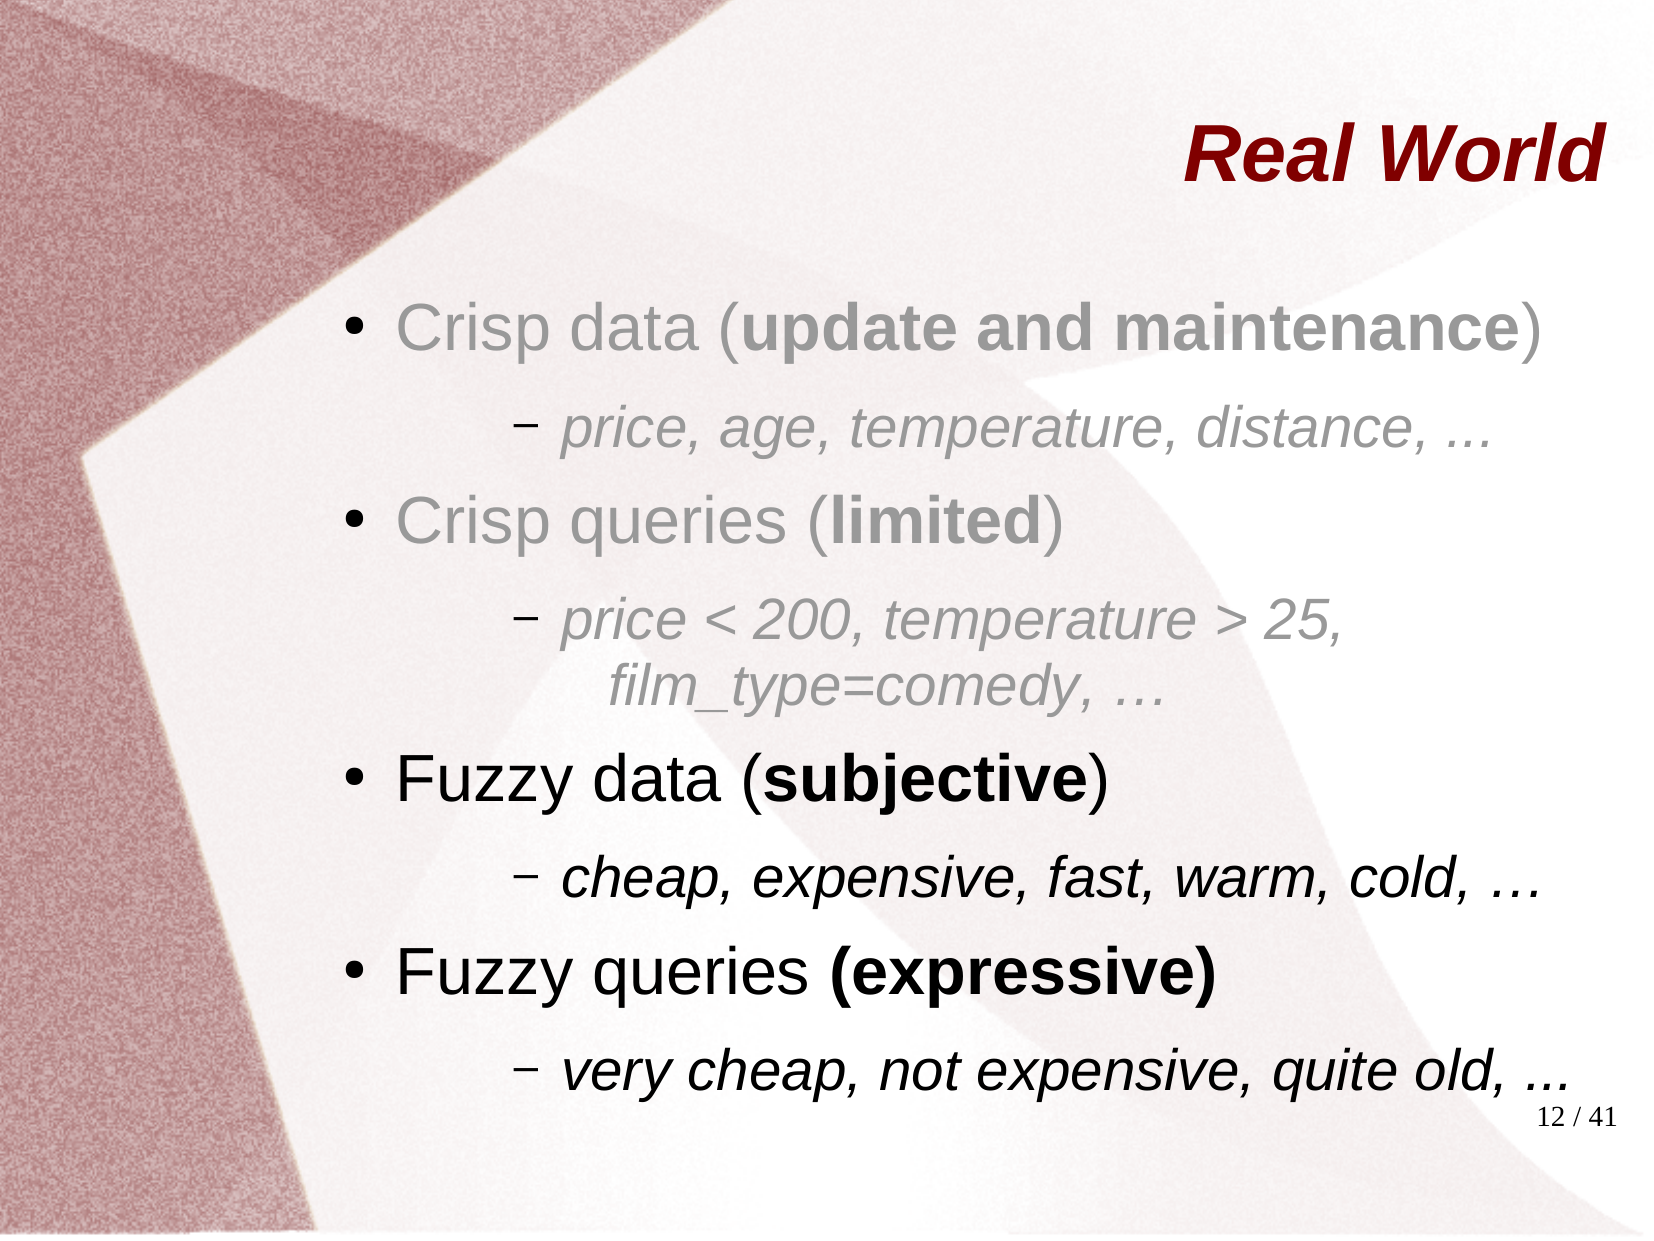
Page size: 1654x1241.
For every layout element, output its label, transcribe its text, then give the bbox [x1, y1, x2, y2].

list Crisp data (update and maintenance) price, age, temperature, distance, ... Crisp queries (limited) price < 200, temperature > 25, film_type=comedy, … Fuzzy data (subjective) cheap, expensive, fast, warm, cold, … Fuzzy queries (expressive) very cheap, not expensive, quite old, ... [324, 290, 1601, 1202]
picture [0, 0, 1654, 1241]
title Real World [596, 49, 1607, 257]
